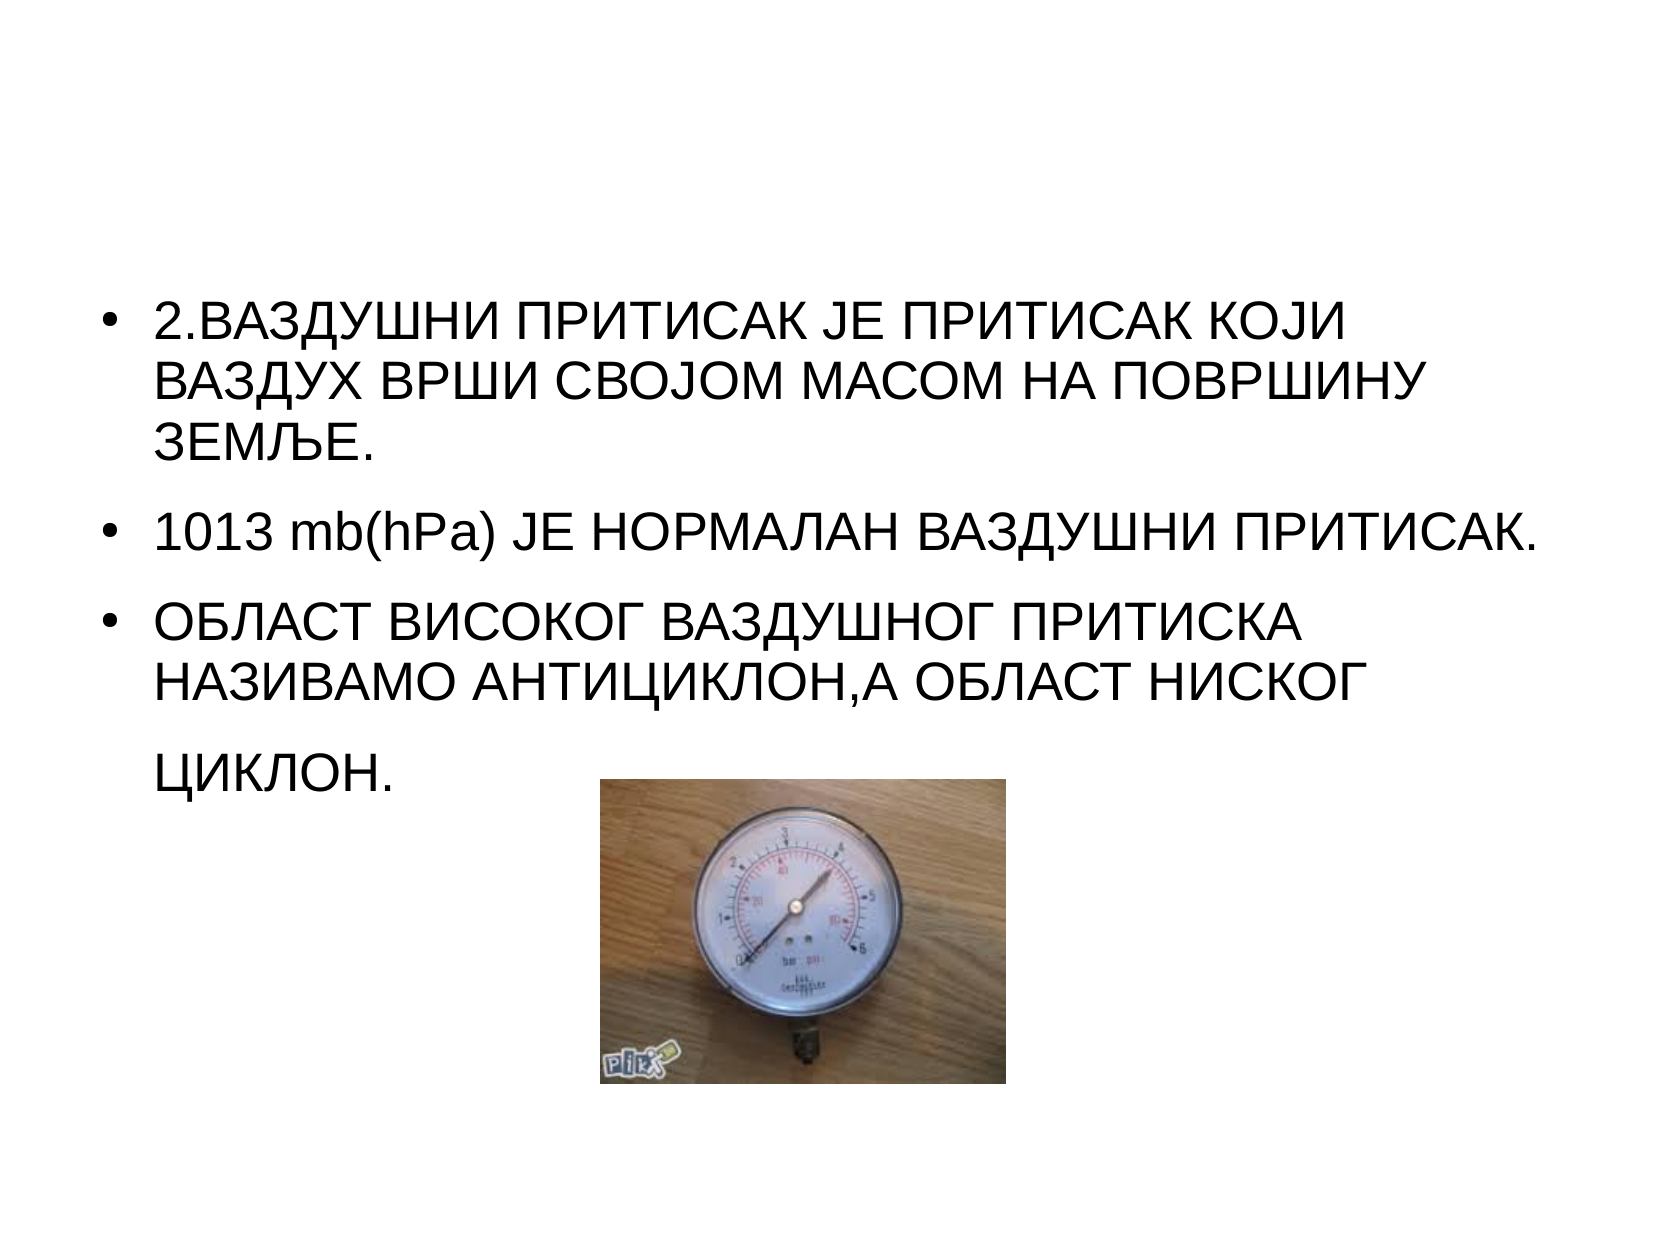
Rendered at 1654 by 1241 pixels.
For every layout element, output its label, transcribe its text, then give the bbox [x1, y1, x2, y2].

list 2.ВАЗДУШНИ ПРИТИСАК ЈЕ ПРИТИСАК КОЈИ ВАЗДУХ ВРШИ СВОЈОМ МАСОМ НА ПОВРШИНУ ЗЕМЉЕ. 1013 mb(hPa) ЈЕ НОРМАЛАН ВАЗДУШНИ ПРИТИСАК. ОБЛАСТ ВИСОКОГ ВАЗДУШНОГ ПРИТИСКА НАЗИВАМО АНТИЦИКЛОН,А ОБЛАСТ НИСКОГ ЦИКЛОН. [82, 290, 1571, 1109]
picture [600, 779, 1006, 1084]
